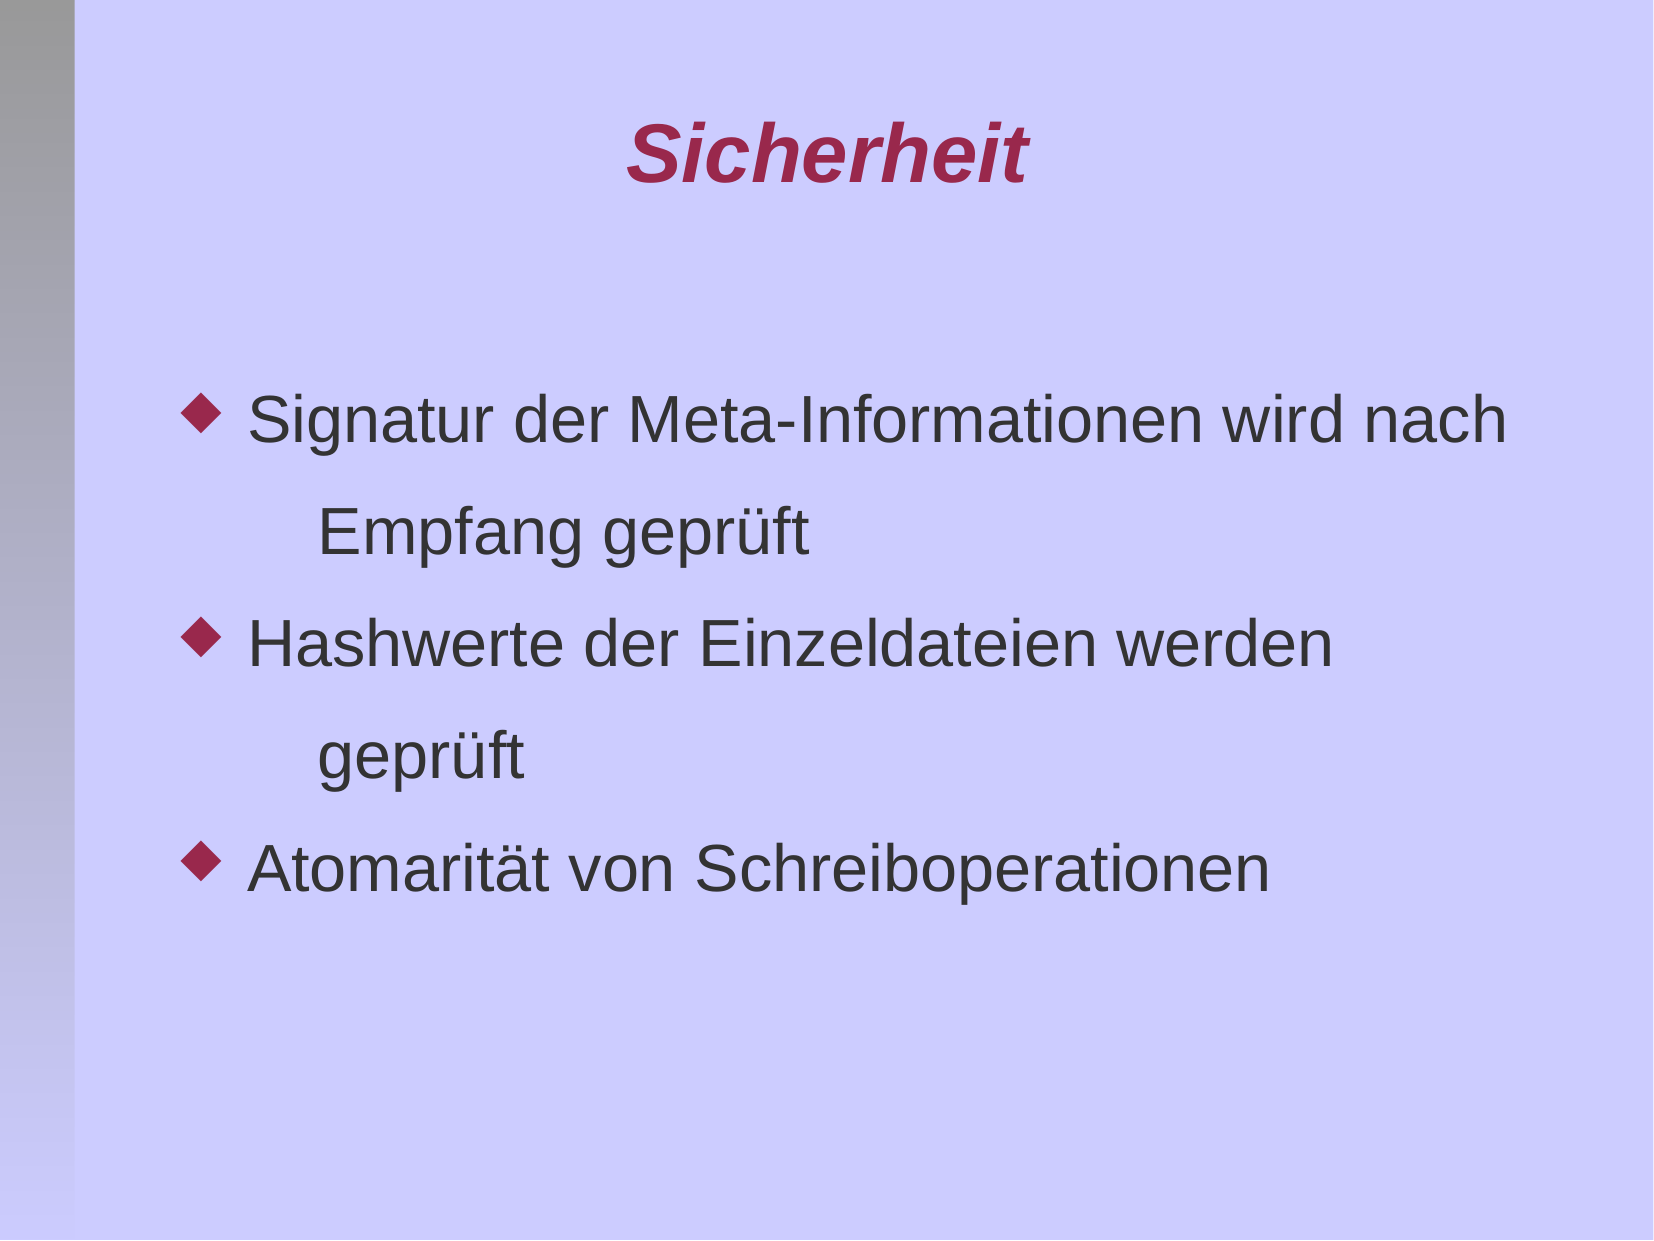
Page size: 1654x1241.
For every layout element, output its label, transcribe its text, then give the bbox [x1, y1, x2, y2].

title Sicherheit [121, 49, 1534, 257]
list Signatur der Meta-Informationen wird nach Empfang geprüft Hashwerte der Einzeldateien werden geprüft Atomarität von Schreiboperationen [152, 344, 1534, 1127]
